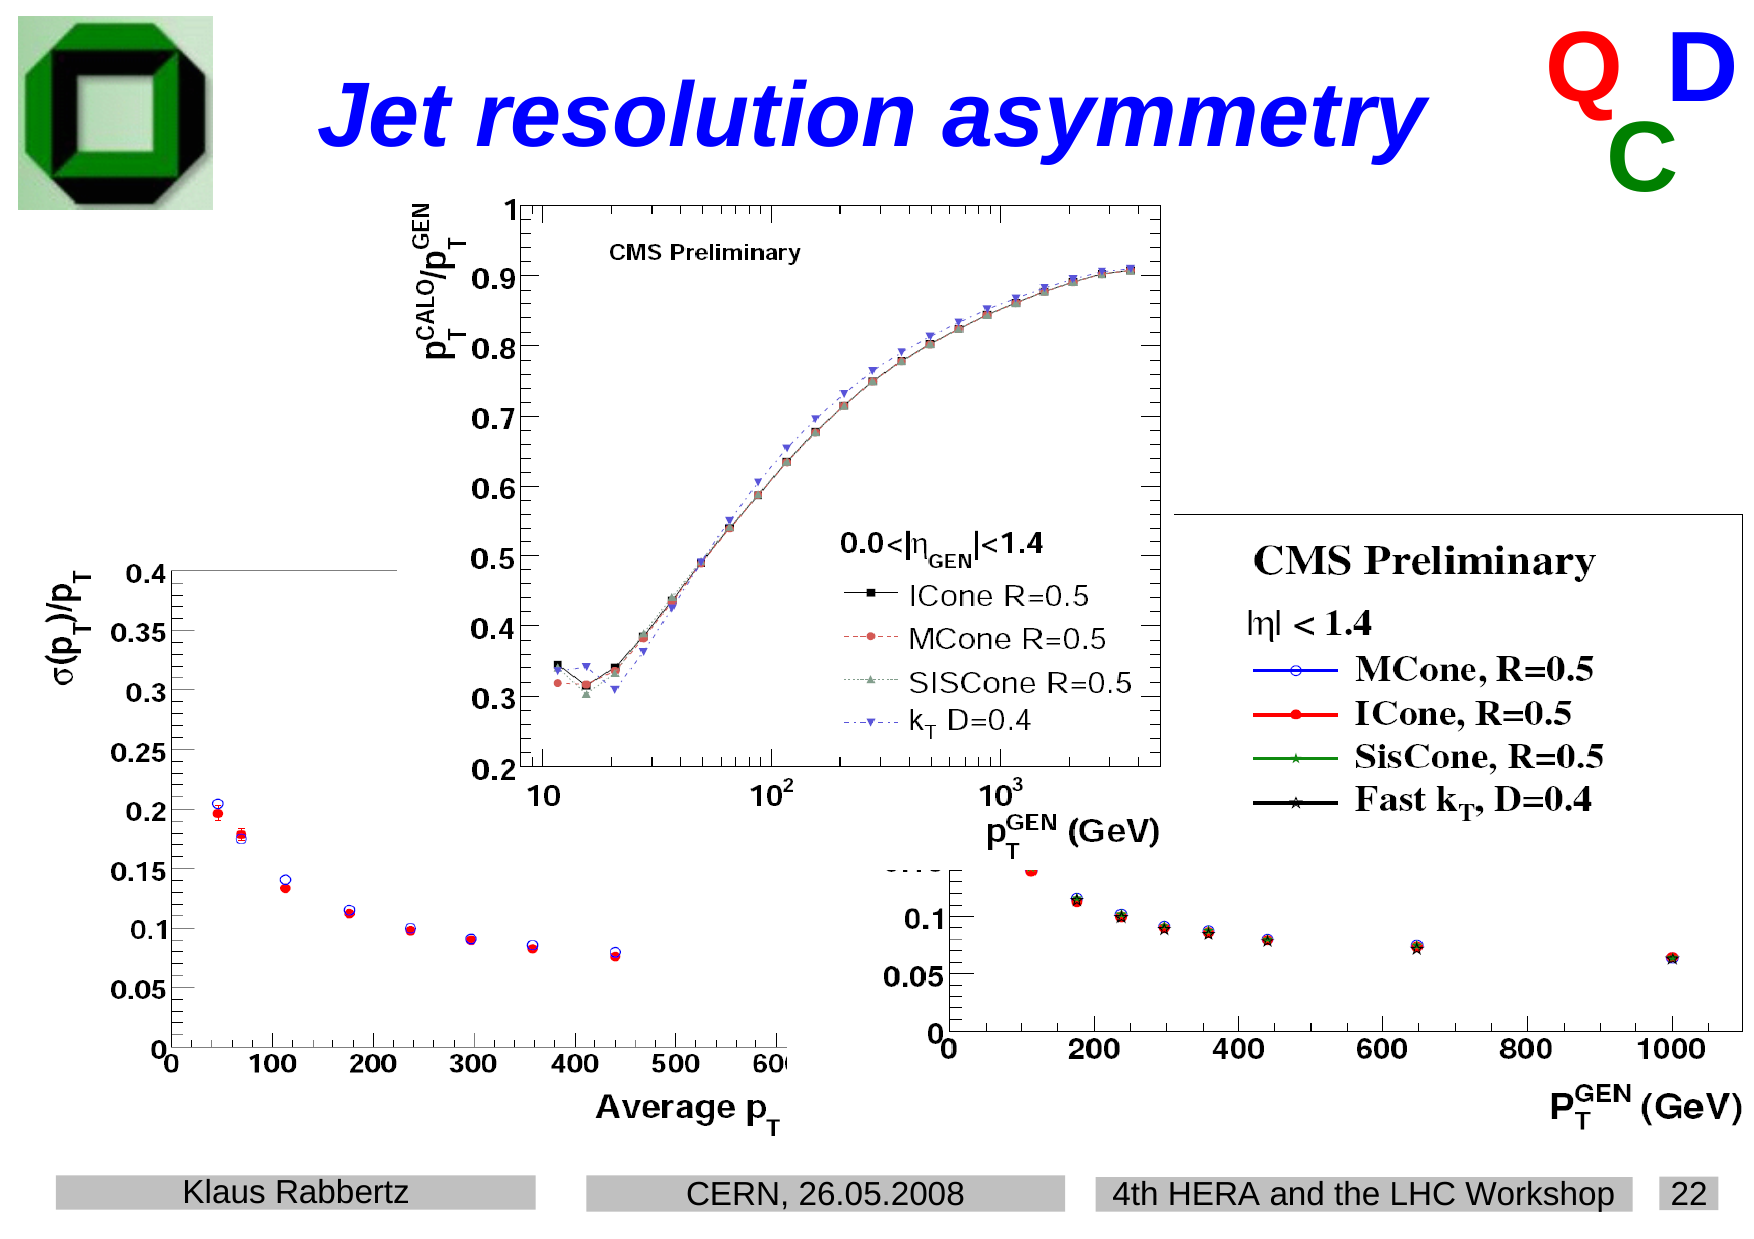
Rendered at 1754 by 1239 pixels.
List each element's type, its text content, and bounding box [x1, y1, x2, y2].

picture [33, 189, 1754, 1145]
picture [18, 16, 213, 210]
title Jet resolution asymmetry [220, 16, 1525, 213]
